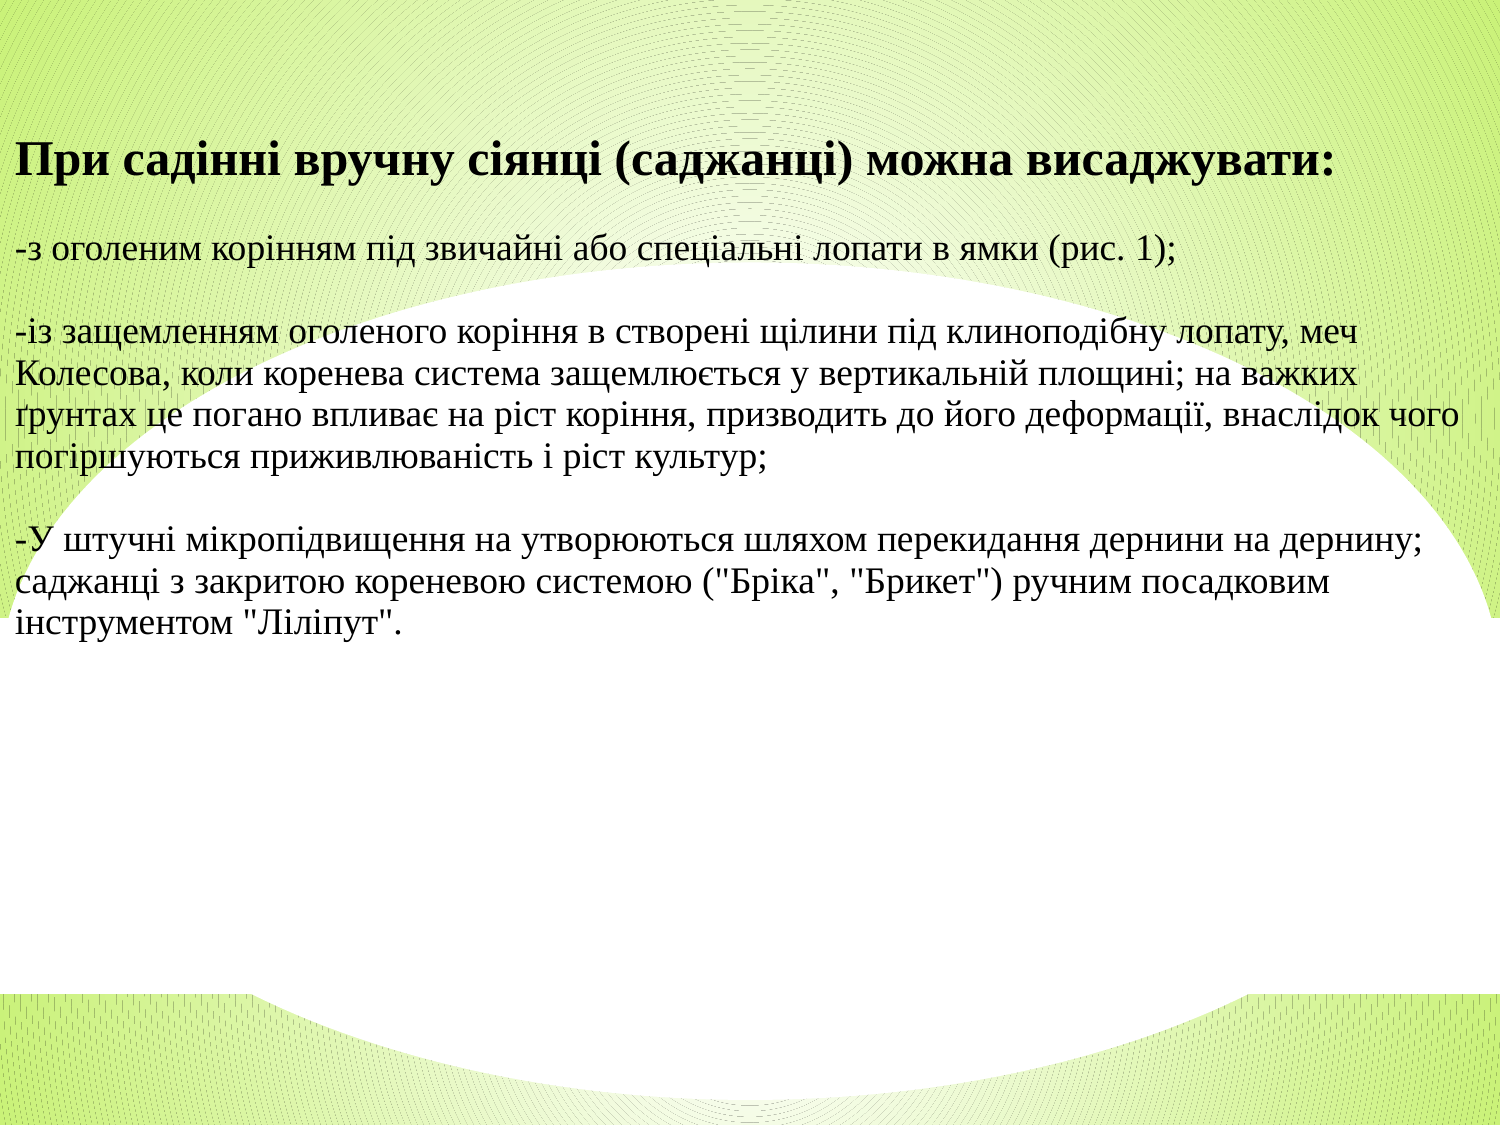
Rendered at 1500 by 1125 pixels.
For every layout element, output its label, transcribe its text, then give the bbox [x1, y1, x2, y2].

text_box При садінні вручну сіянці (саджанці) можна висаджувати: -з оголеним корінням під звичайні або спеціальні лопати в ямки (рис. 1); -із защемленням оголеного коріння в створені щілини під клиноподібну лопату, меч Колесова, коли коренева система защемлюється у вертикальній площині; на важких ґрунтах це погано впливає на ріст коріння, призводить до його деформації, внаслідок чого погіршуються приживлюваність і ріст культур; -У штучні мікропідвищення на утворюються шляхом перекидання дернини на дернину; саджанці з закритою кореневою системою ("Бріка", "Брикет") ручним посадковим інструментом "Ліліпут". [0, 123, 1500, 651]
